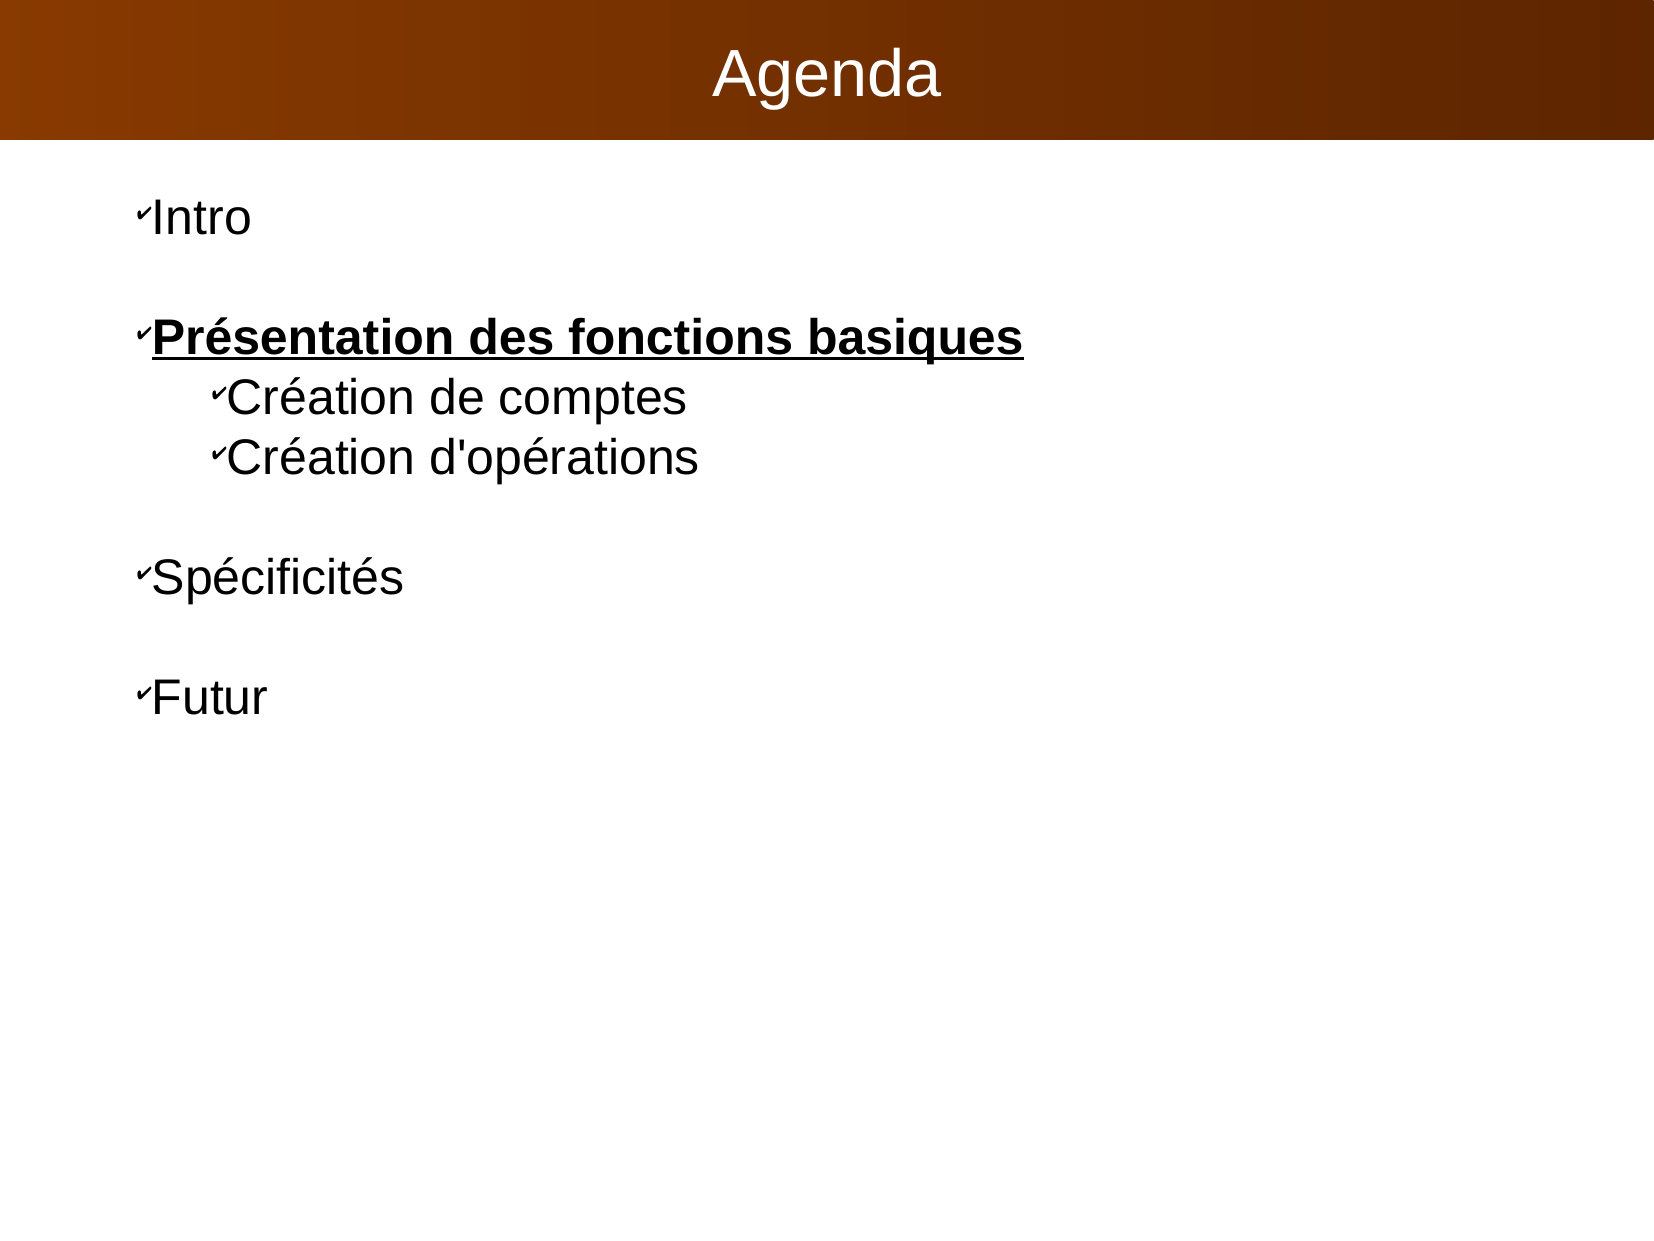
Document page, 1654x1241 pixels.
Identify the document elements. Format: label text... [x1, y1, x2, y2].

text_box Intro Présentation des fonctions basiques Création de comptes Création d'opérations Spécificités Futur [47, 177, 1536, 793]
title Agenda [0, 0, 1654, 140]
